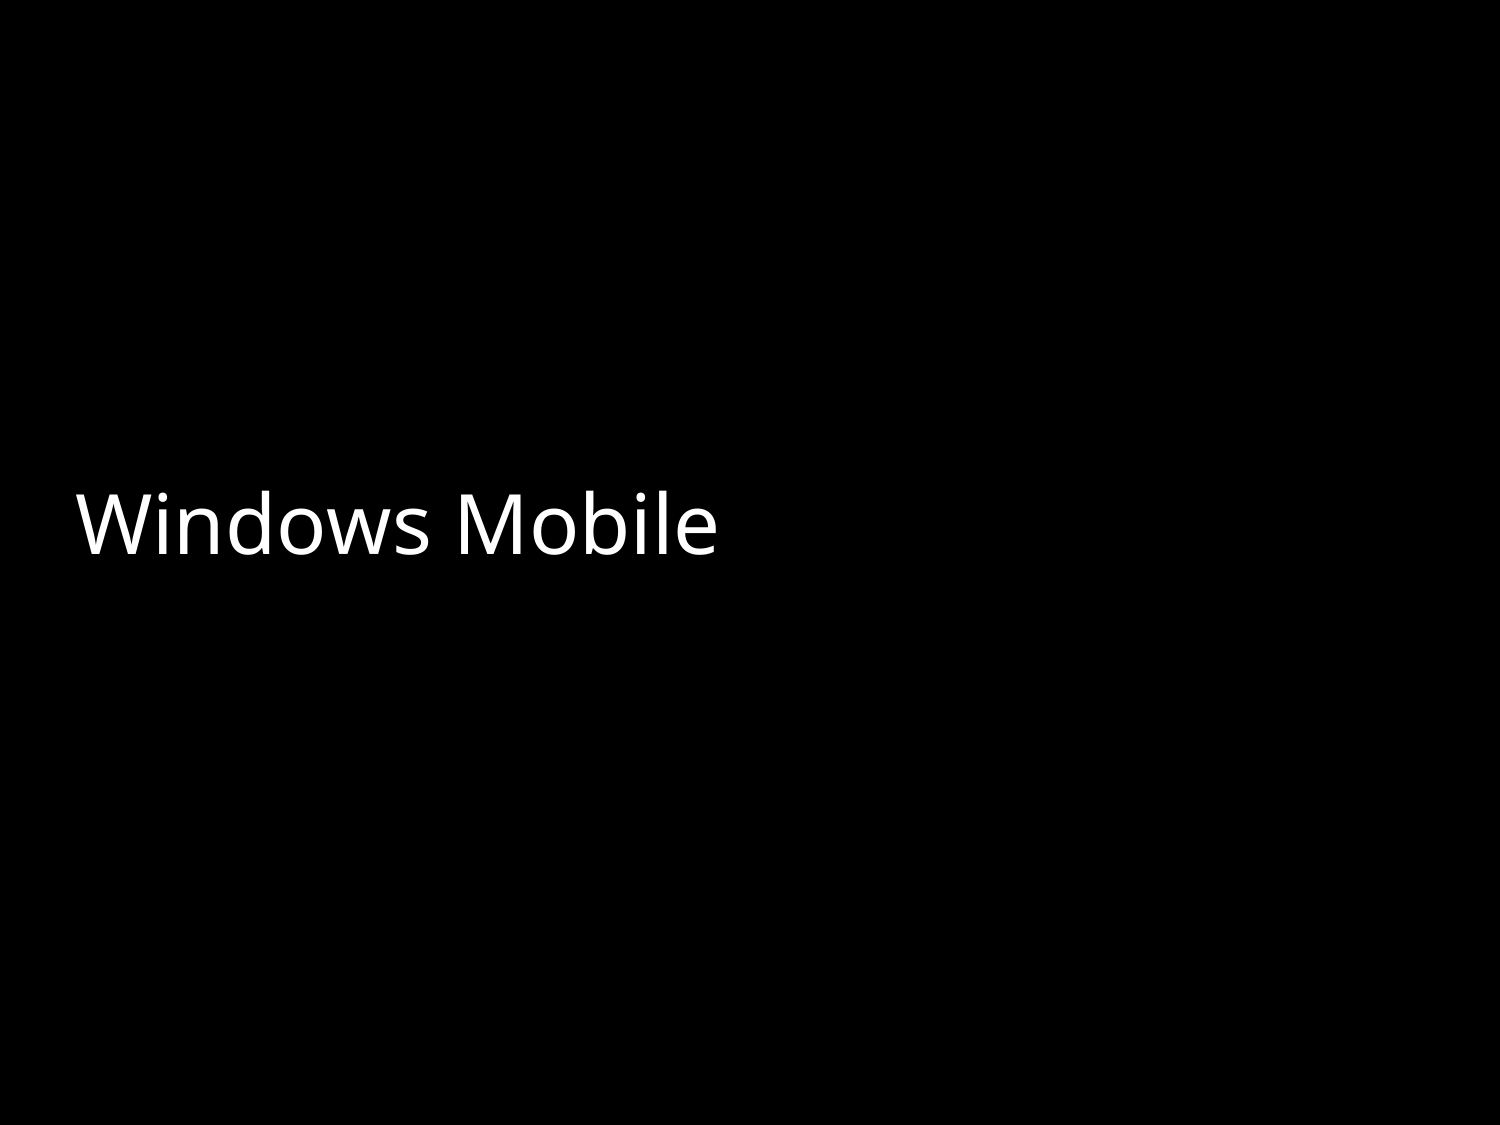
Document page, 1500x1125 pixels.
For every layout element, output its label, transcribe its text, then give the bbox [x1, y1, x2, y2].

title Windows Mobile [75, 428, 1414, 616]
